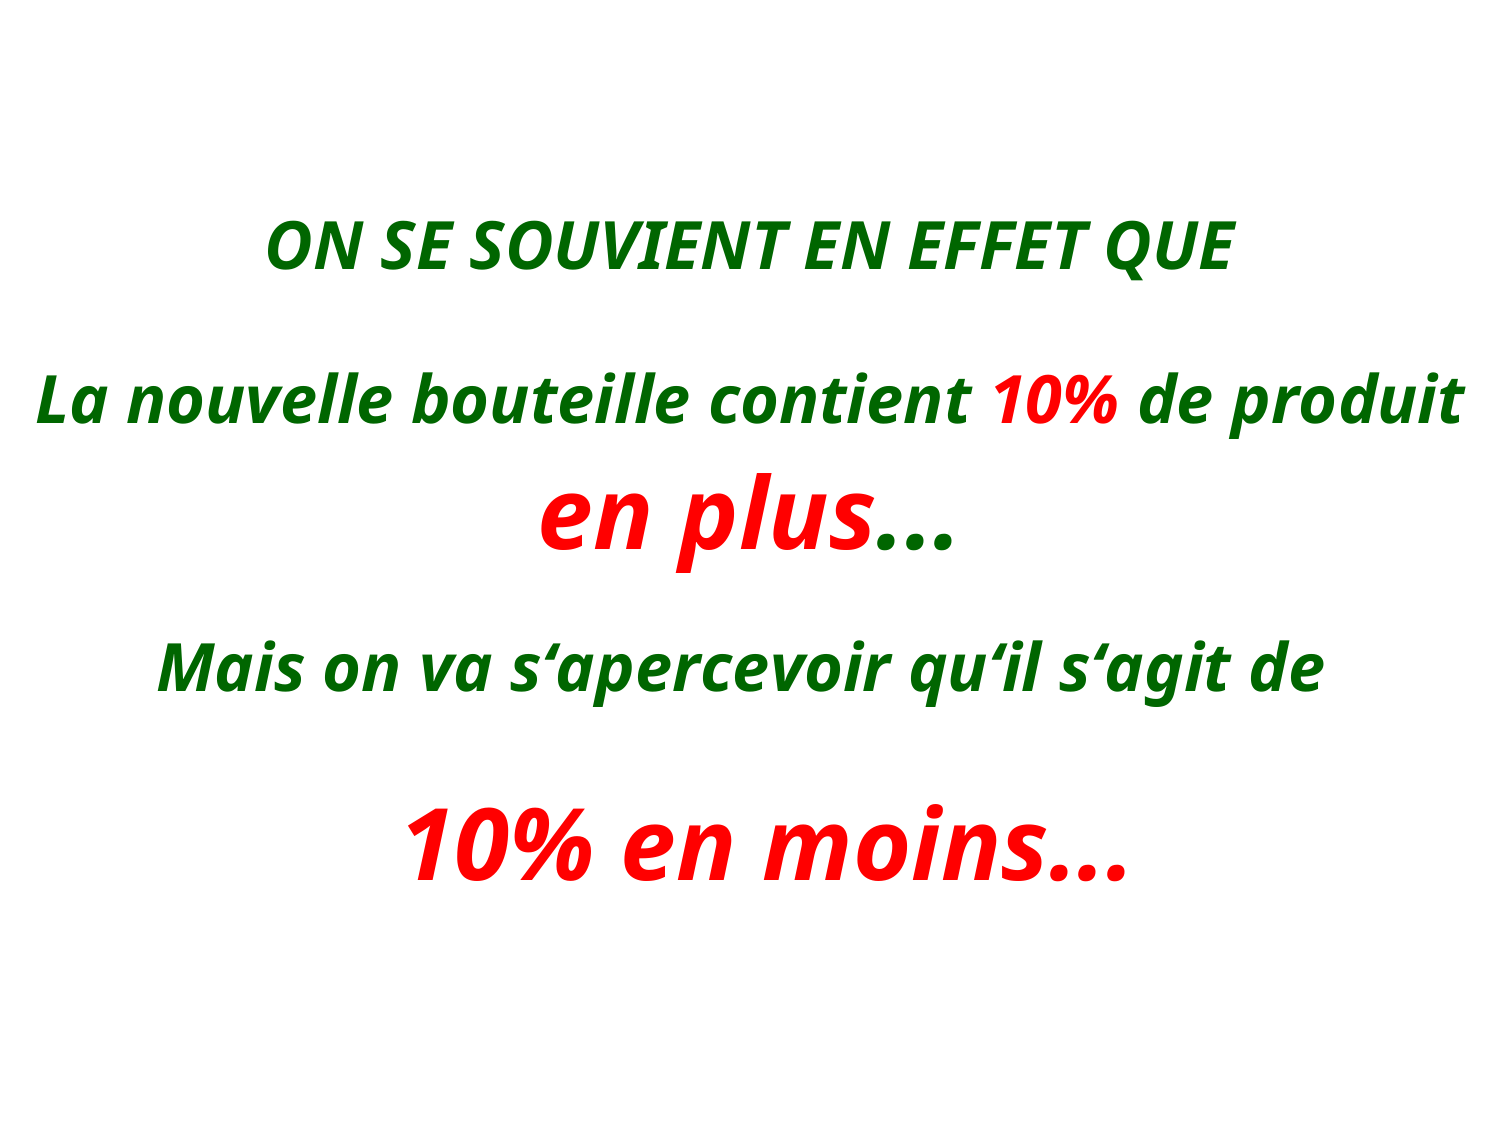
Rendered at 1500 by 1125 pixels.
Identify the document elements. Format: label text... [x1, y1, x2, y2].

text_box ON SE SOUVIENT EN EFFET QUE La nouvelle bouteille contient 10% de produit en plus... Mais on va s‘apercevoir qu‘il s‘agit de 10% en moins... [0, 58, 1500, 918]
